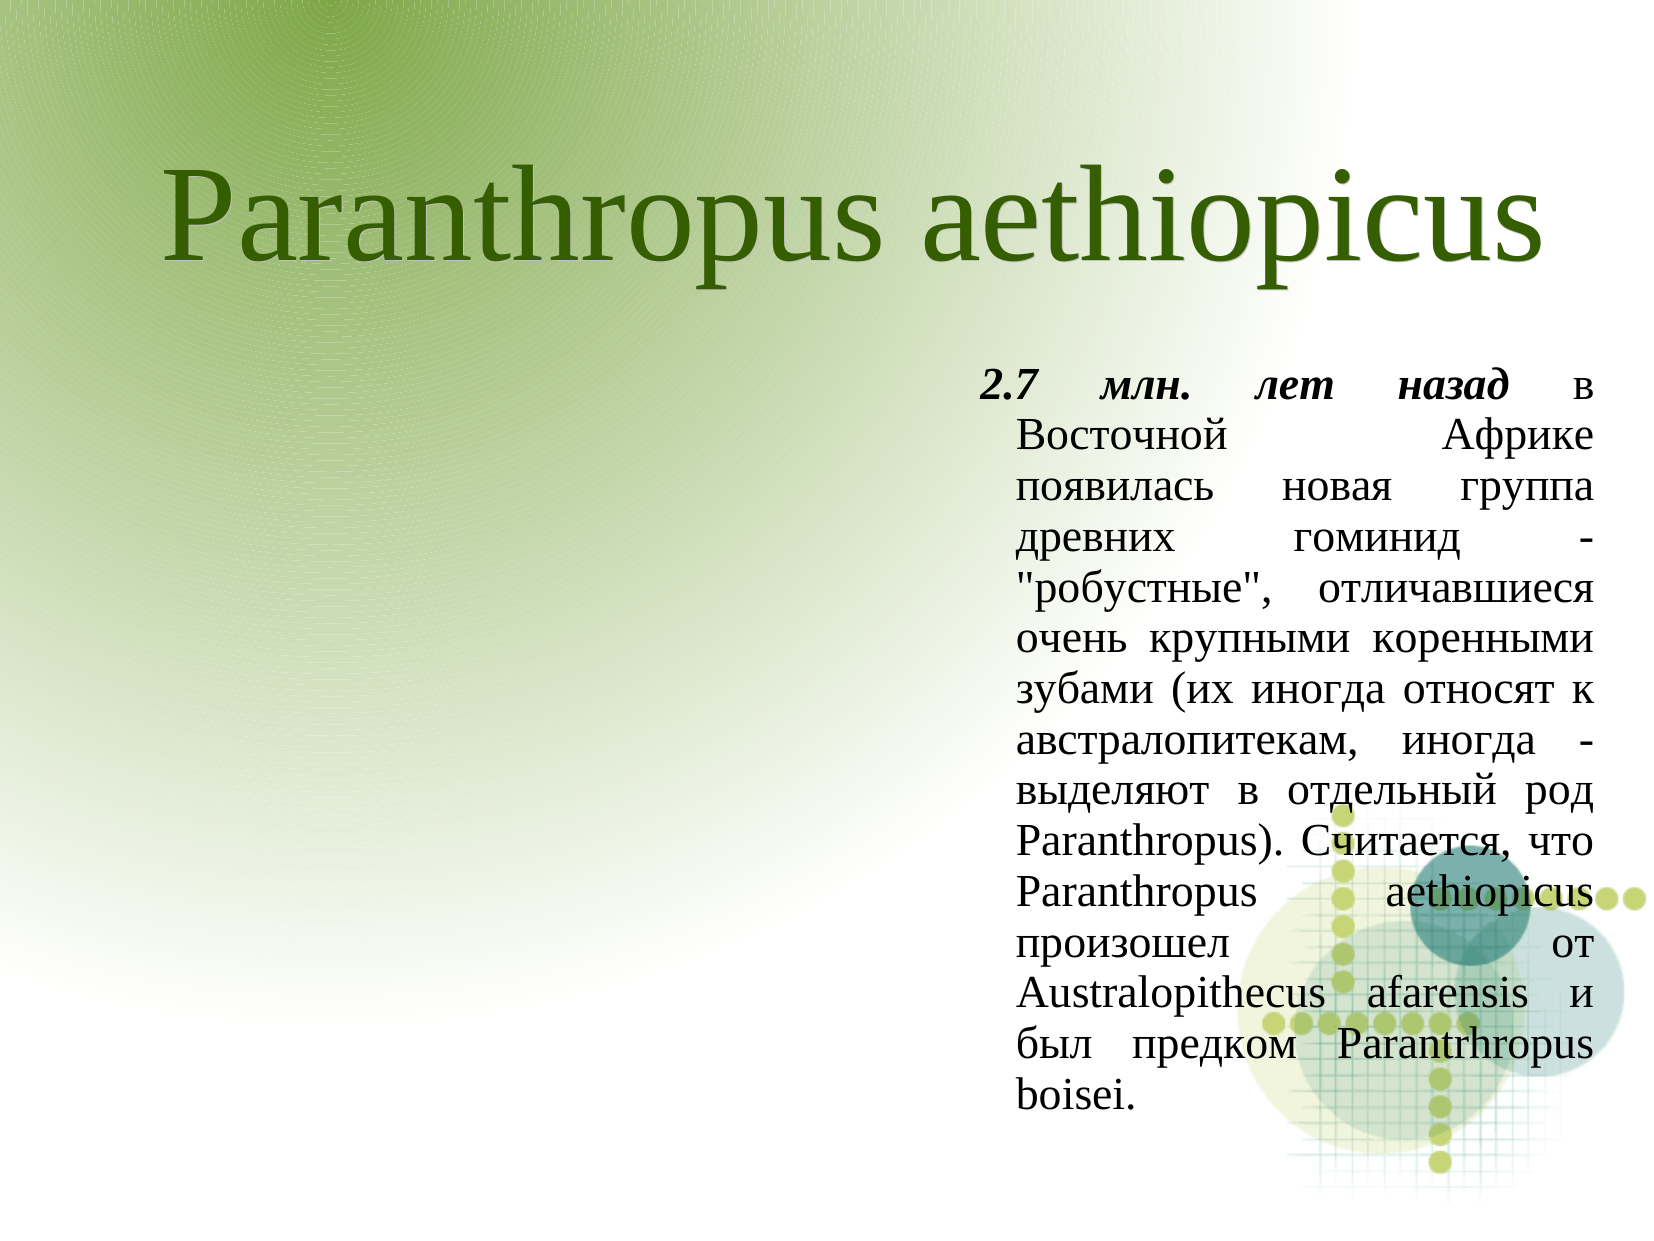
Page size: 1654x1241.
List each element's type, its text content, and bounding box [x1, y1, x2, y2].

title Paranthropus aethiopicus [147, 118, 1560, 311]
subtitle 2.7 млн. лет назад в Восточной Африке появилась новая группа древних гоминид - "робустные", отличавшиеся очень крупными коренными зубами (их иногда относят к австралопитекам, иногда - выделяют в отдельный род Paranthropus). Считается, что Paranthropus aethiopicus произошел от Australopithecus afarensis и был предком Parantrhropus boisei. [944, 355, 1595, 1123]
picture [118, 350, 906, 1122]
picture [1224, 792, 1654, 1211]
